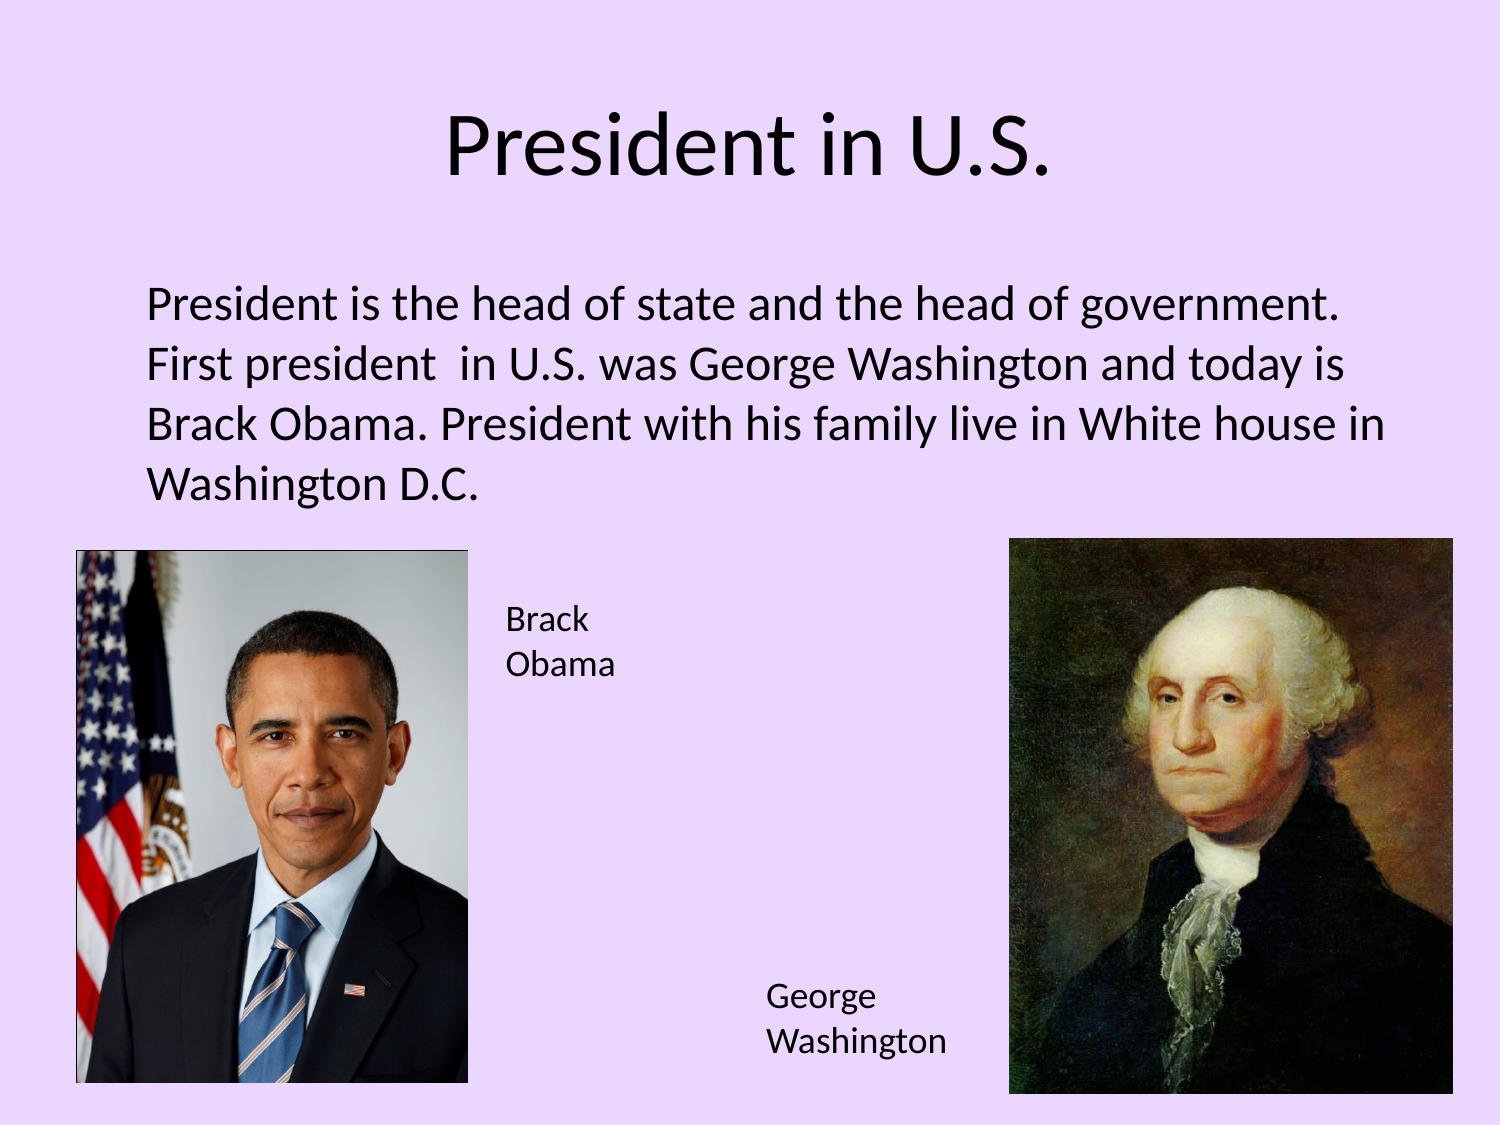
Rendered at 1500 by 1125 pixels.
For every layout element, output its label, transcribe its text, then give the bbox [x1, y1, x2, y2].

text_box George Washington [751, 964, 963, 1069]
list President is the head of state and the head of government. First president in U.S. was George Washington and today is Brack Obama. President with his family live in White house in Washington D.C. [75, 262, 1425, 1005]
picture [1009, 538, 1453, 1094]
text_box Brack Obama [490, 586, 632, 691]
title President in U.S. [75, 45, 1425, 233]
picture [76, 550, 468, 1083]
